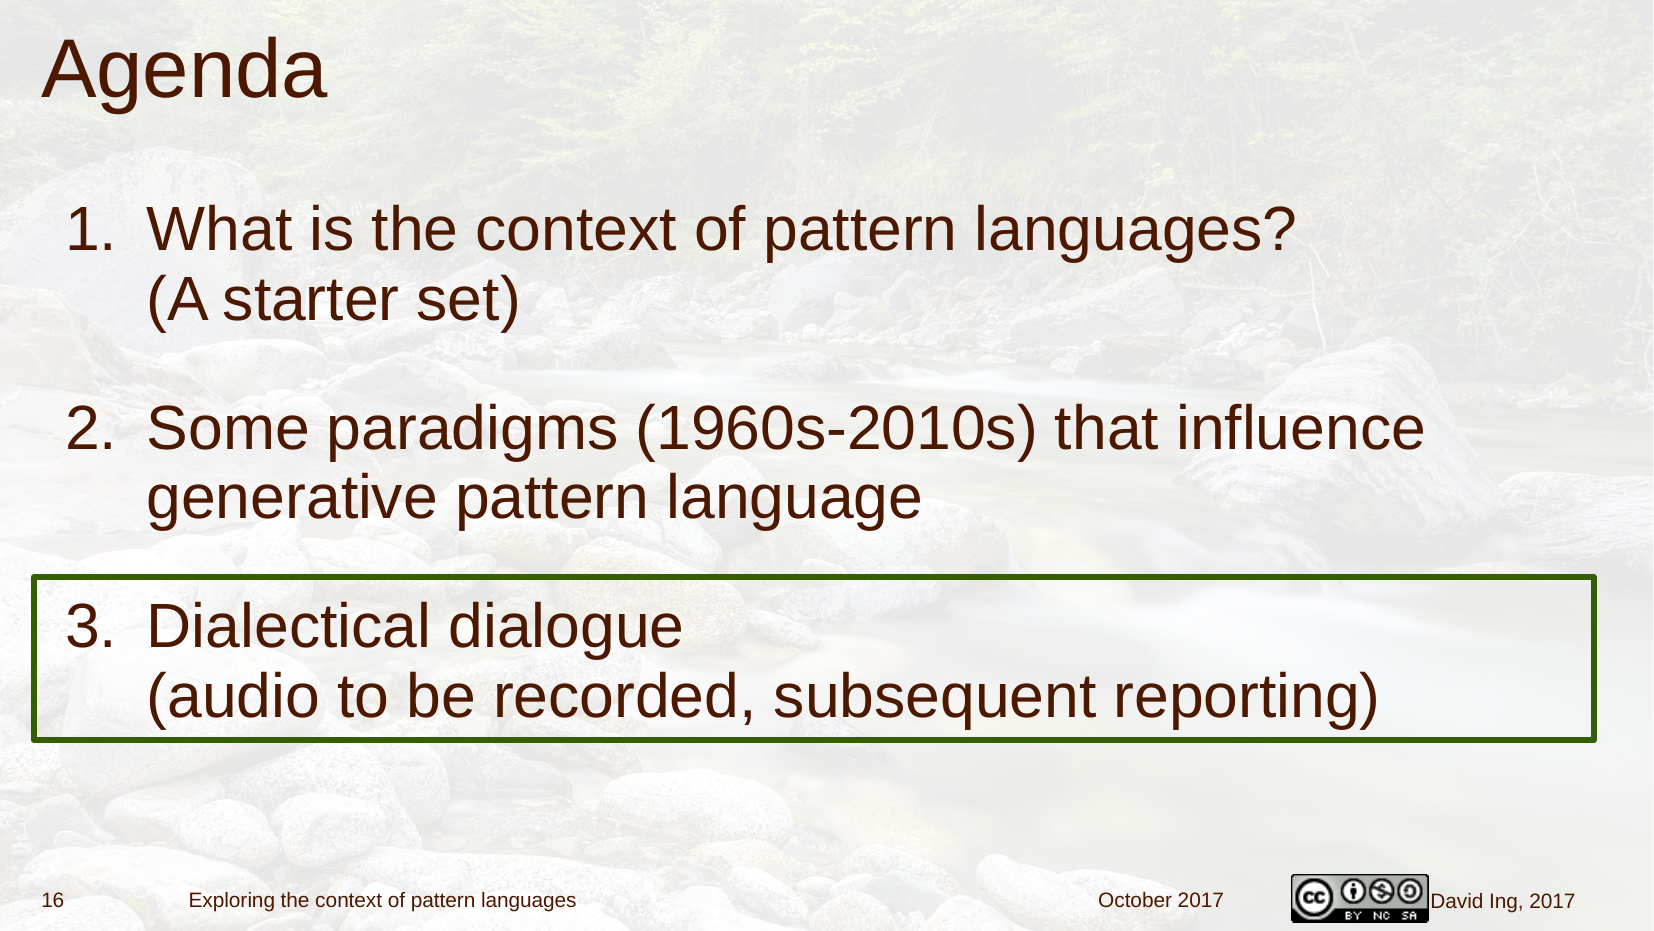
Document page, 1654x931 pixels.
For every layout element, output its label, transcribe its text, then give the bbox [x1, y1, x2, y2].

table_cell [31, 743, 132, 854]
table_cell [454, 743, 569, 854]
table_cell 3. [37, 584, 132, 737]
table_cell [569, 743, 1585, 854]
table_cell [132, 743, 232, 854]
table_cell Some paradigms (1960s-2010s) that influence generative pattern language [132, 580, 1585, 584]
table_header 1. [31, 186, 132, 385]
table_cell [343, 743, 454, 854]
table_cell 2. [31, 385, 132, 574]
title Agenda [41, 30, 1613, 126]
table_cell 2. [37, 580, 132, 584]
table_cell Dialectical dialogue (audio to be recorded, subsequent reporting) [132, 584, 1585, 737]
table_cell Some paradigms (1960s-2010s) that influence generative pattern language [132, 385, 1585, 574]
table_cell [232, 743, 343, 854]
table_header What is the context of pattern languages? (A starter set) [132, 186, 1585, 385]
picture [0, 0, 1654, 931]
